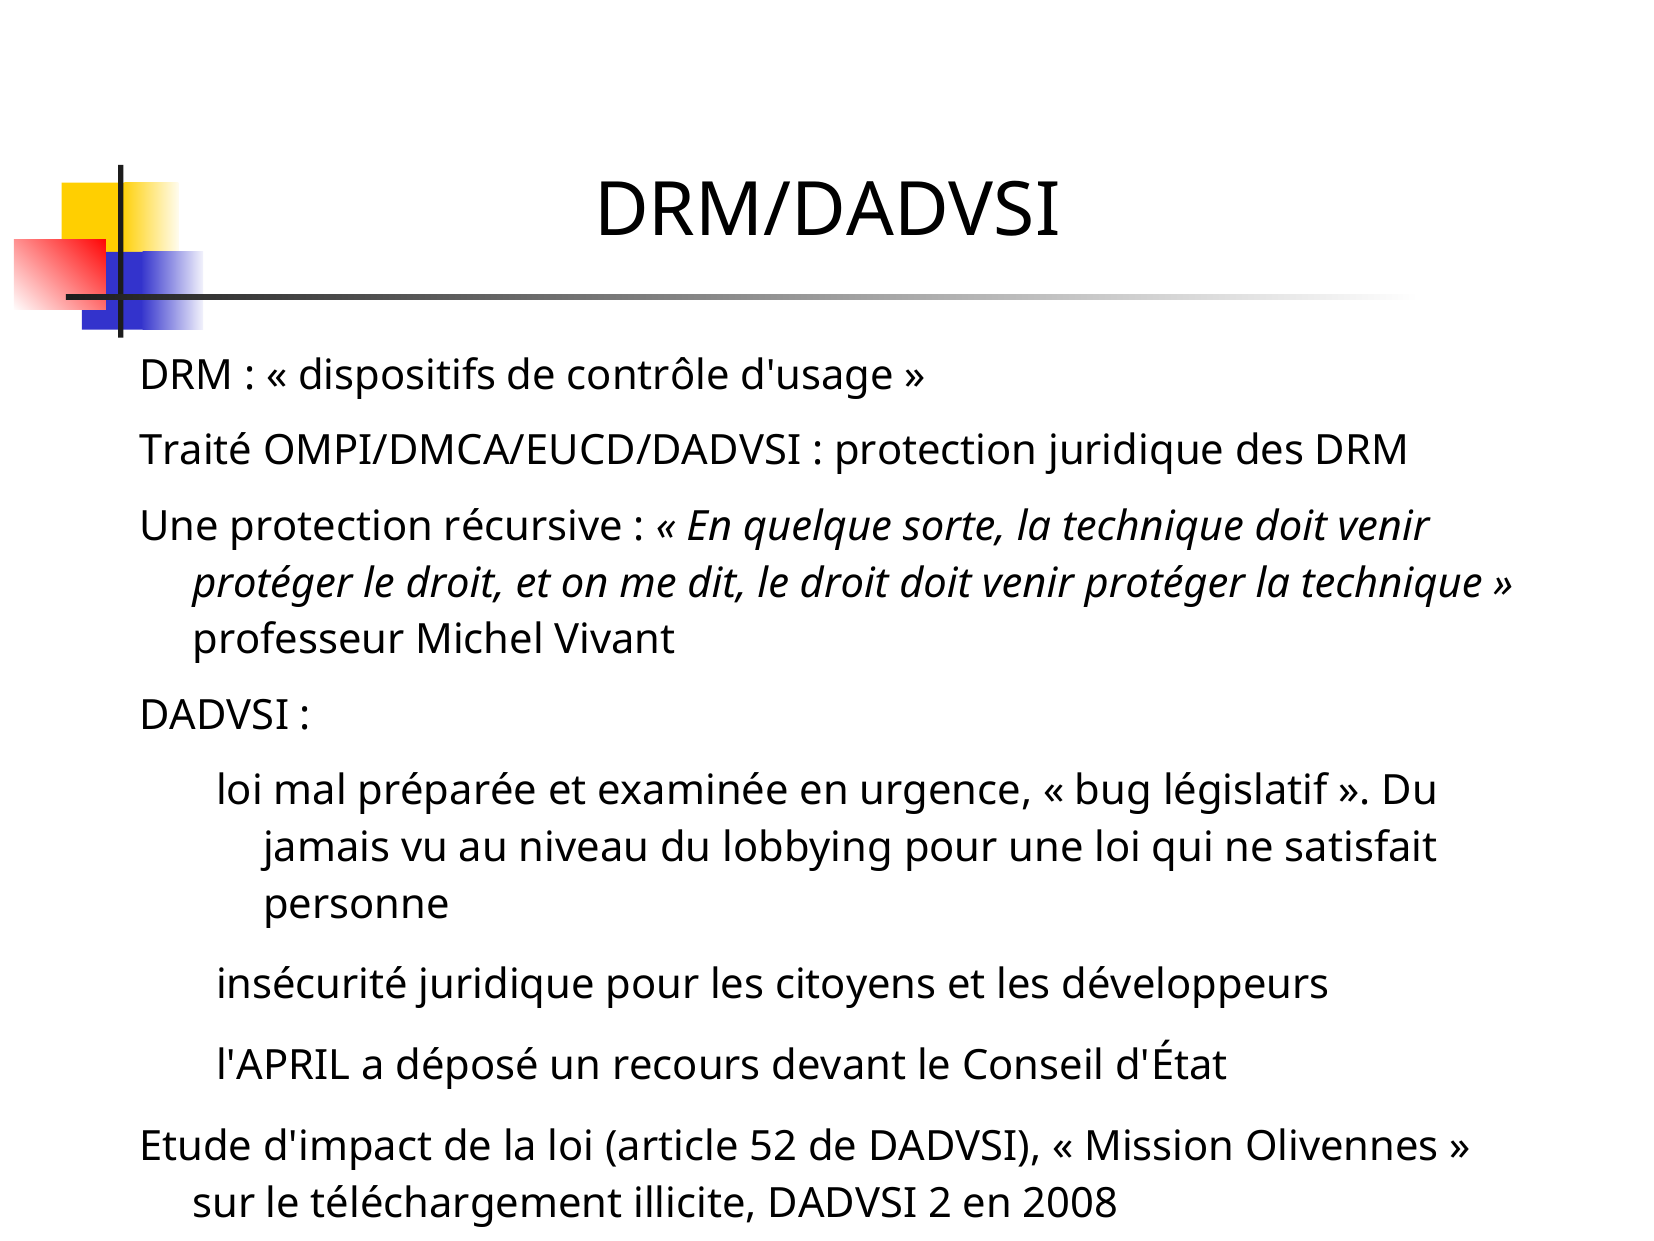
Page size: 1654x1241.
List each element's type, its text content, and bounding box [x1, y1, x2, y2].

title DRM/DADVSI [121, 102, 1534, 311]
list DRM : « dispositifs de contrôle d'usage » Traité OMPI/DMCA/EUCD/DADVSI : protection juridique des DRM Une protection récursive : « En quelque sorte, la technique doit venir protéger le droit, et on me dit, le droit doit venir protéger la technique » professeur Michel Vivant DADVSI : loi mal préparée et examinée en urgence, « bug législatif ». Du jamais vu au niveau du lobbying pour une loi qui ne satisfait personne insécurité juridique pour les citoyens et les développeurs l'APRIL a déposé un recours devant le Conseil d'État Etude d'impact de la loi (article 52 de DADVSI), « Mission Olivennes » sur le téléchargement illicite, DADVSI 2 en 2008 [121, 344, 1534, 1199]
